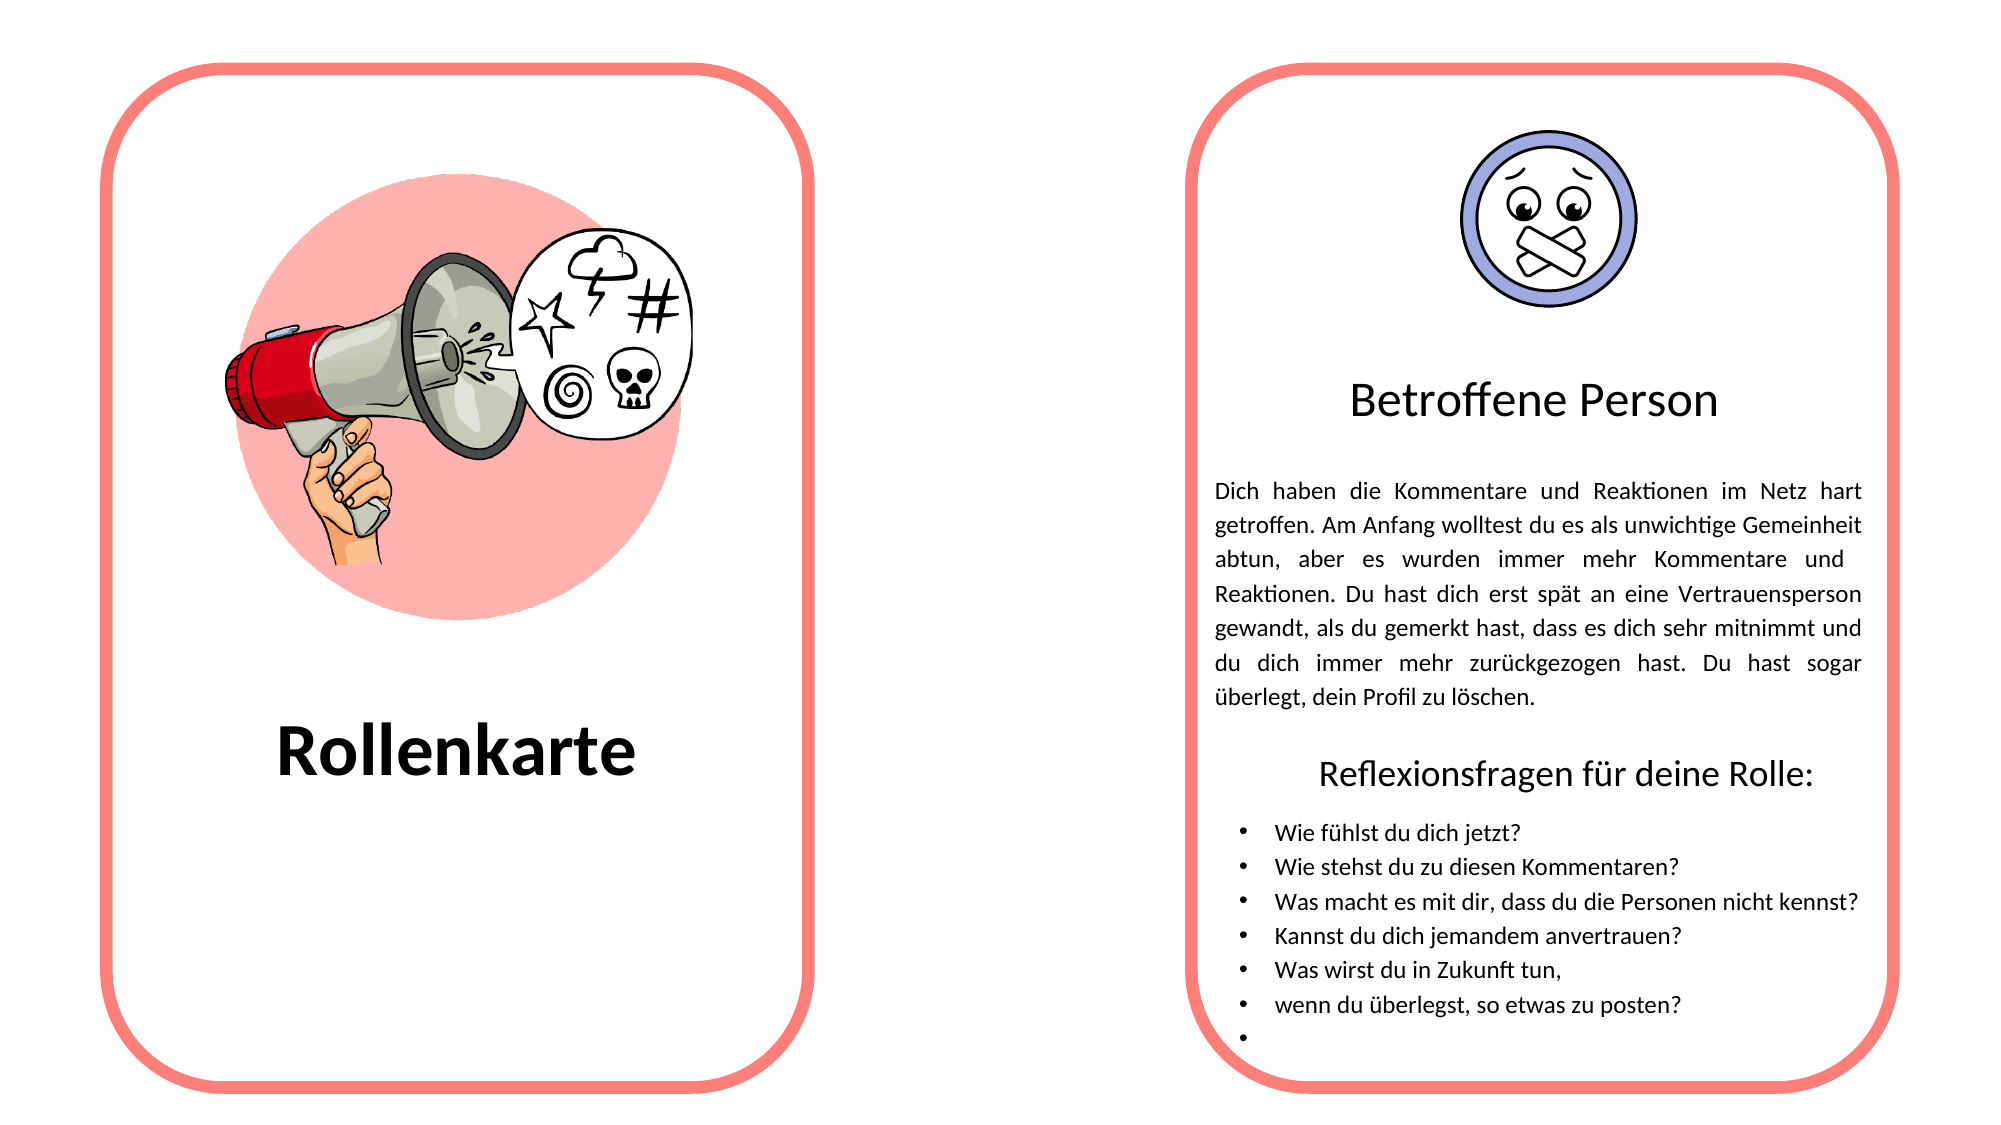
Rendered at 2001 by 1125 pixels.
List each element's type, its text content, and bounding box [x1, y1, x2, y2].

text_box Rollenkarte [159, 693, 756, 799]
picture [176, 162, 739, 631]
text_box Wie fühlst du dich jetzt? Wie stehst du zu diesen Kommentaren? Was macht es mit dir, dass du die Personen nicht kennst? Kannst du dich jemandem anvertrauen? Was wirst du in Zukunft tun, wenn du überlegst, so etwas zu posten? [1224, 804, 1874, 1061]
text_box Dich haben die Kommentare und Reaktionen im Netz hart getroffen. Am Anfang wolltest du es als unwichtige Gemeinheit abtun, aber es wurden immer mehr Kommentare und Reaktionen. Du hast dich erst spät an eine Vertrauensperson gewandt, als du gemerkt hast, dass es dich sehr mitnimmt und du dich immer mehr zurückgezogen hast. Du hast sogar überlegt, dein Profil zu löschen. [1199, 462, 1884, 719]
picture [1430, 100, 1667, 337]
text_box Reflexionsfragen für deine Rolle: [1304, 740, 1833, 802]
text_box Betroffene Person [1236, 358, 1833, 435]
